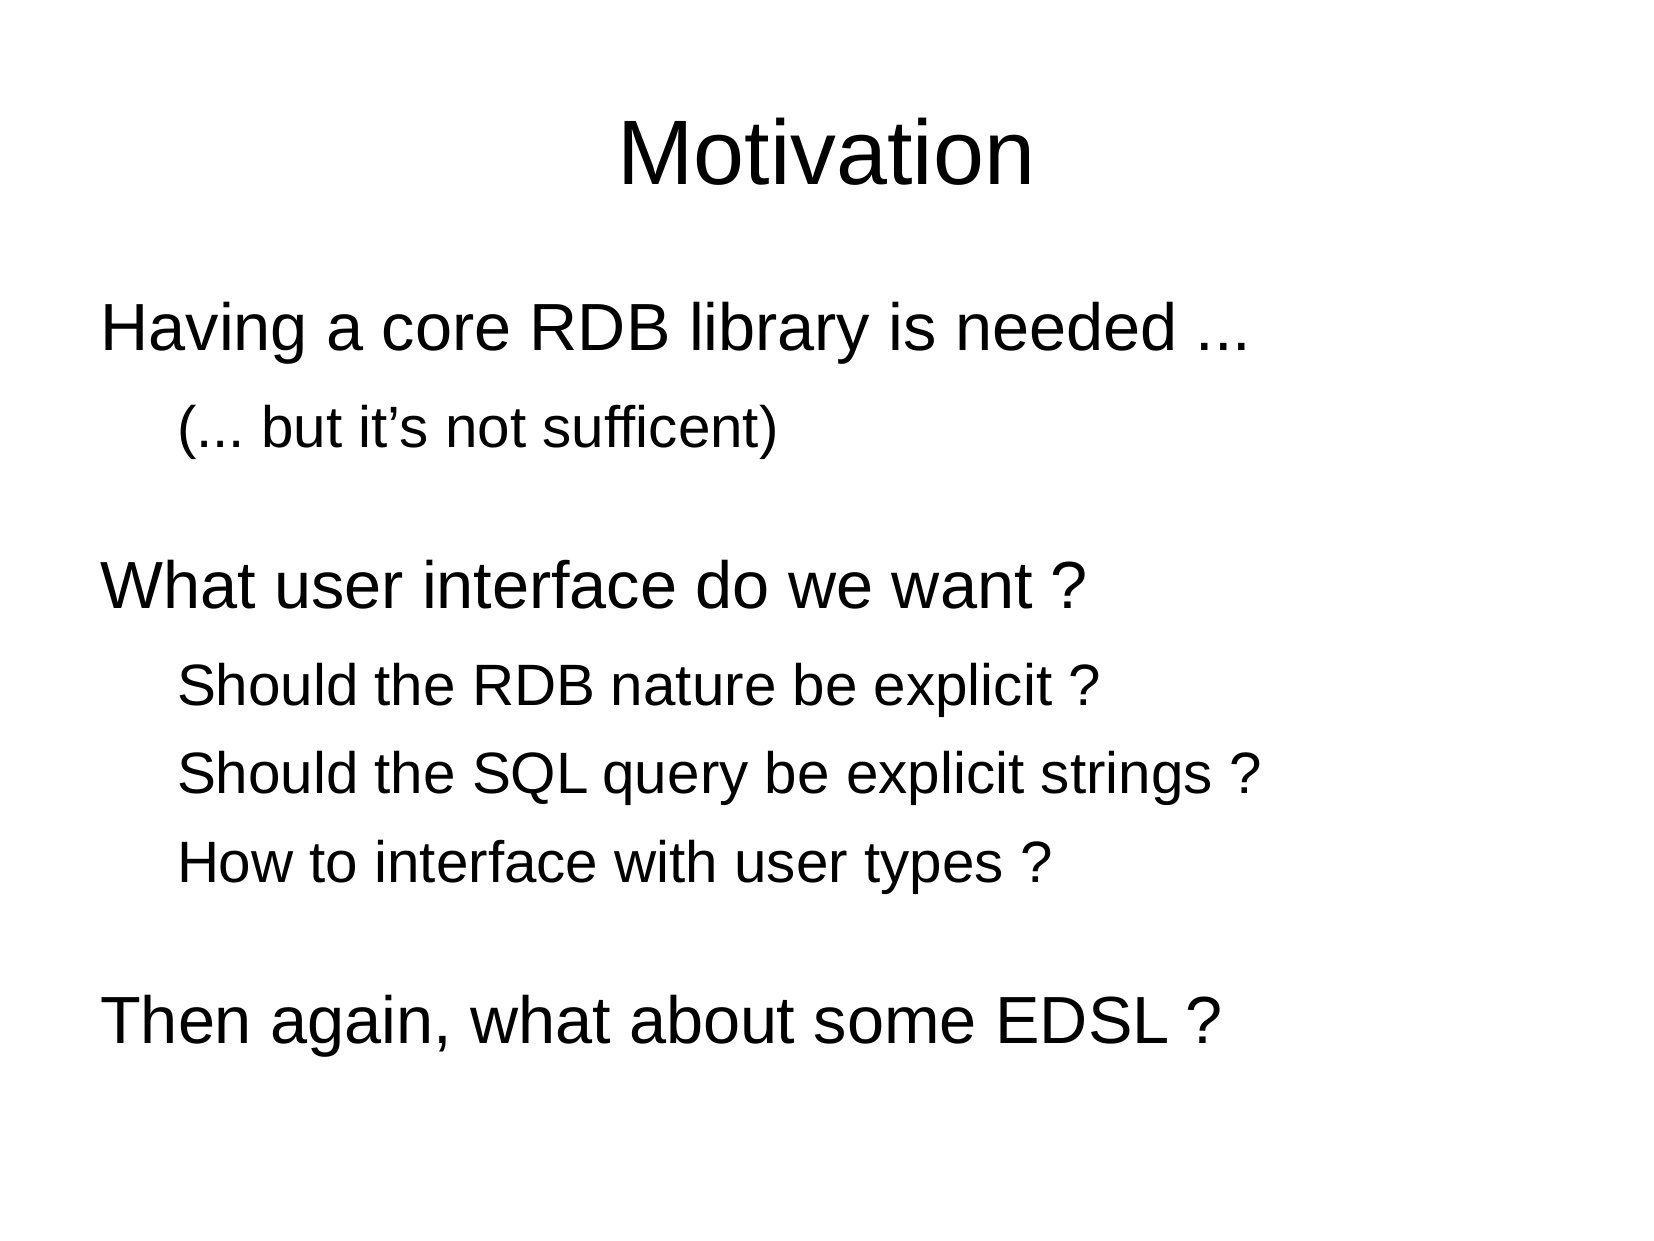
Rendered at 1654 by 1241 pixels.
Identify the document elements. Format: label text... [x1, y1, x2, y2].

title Motivation [82, 49, 1571, 257]
list Having a core RDB library is needed ... (... but it’s not sufficent) What user interface do we want ? Should the RDB nature be explicit ? Should the SQL query be explicit strings ? How to interface with user types ? Then again, what about some EDSL ? [82, 290, 1571, 1094]
